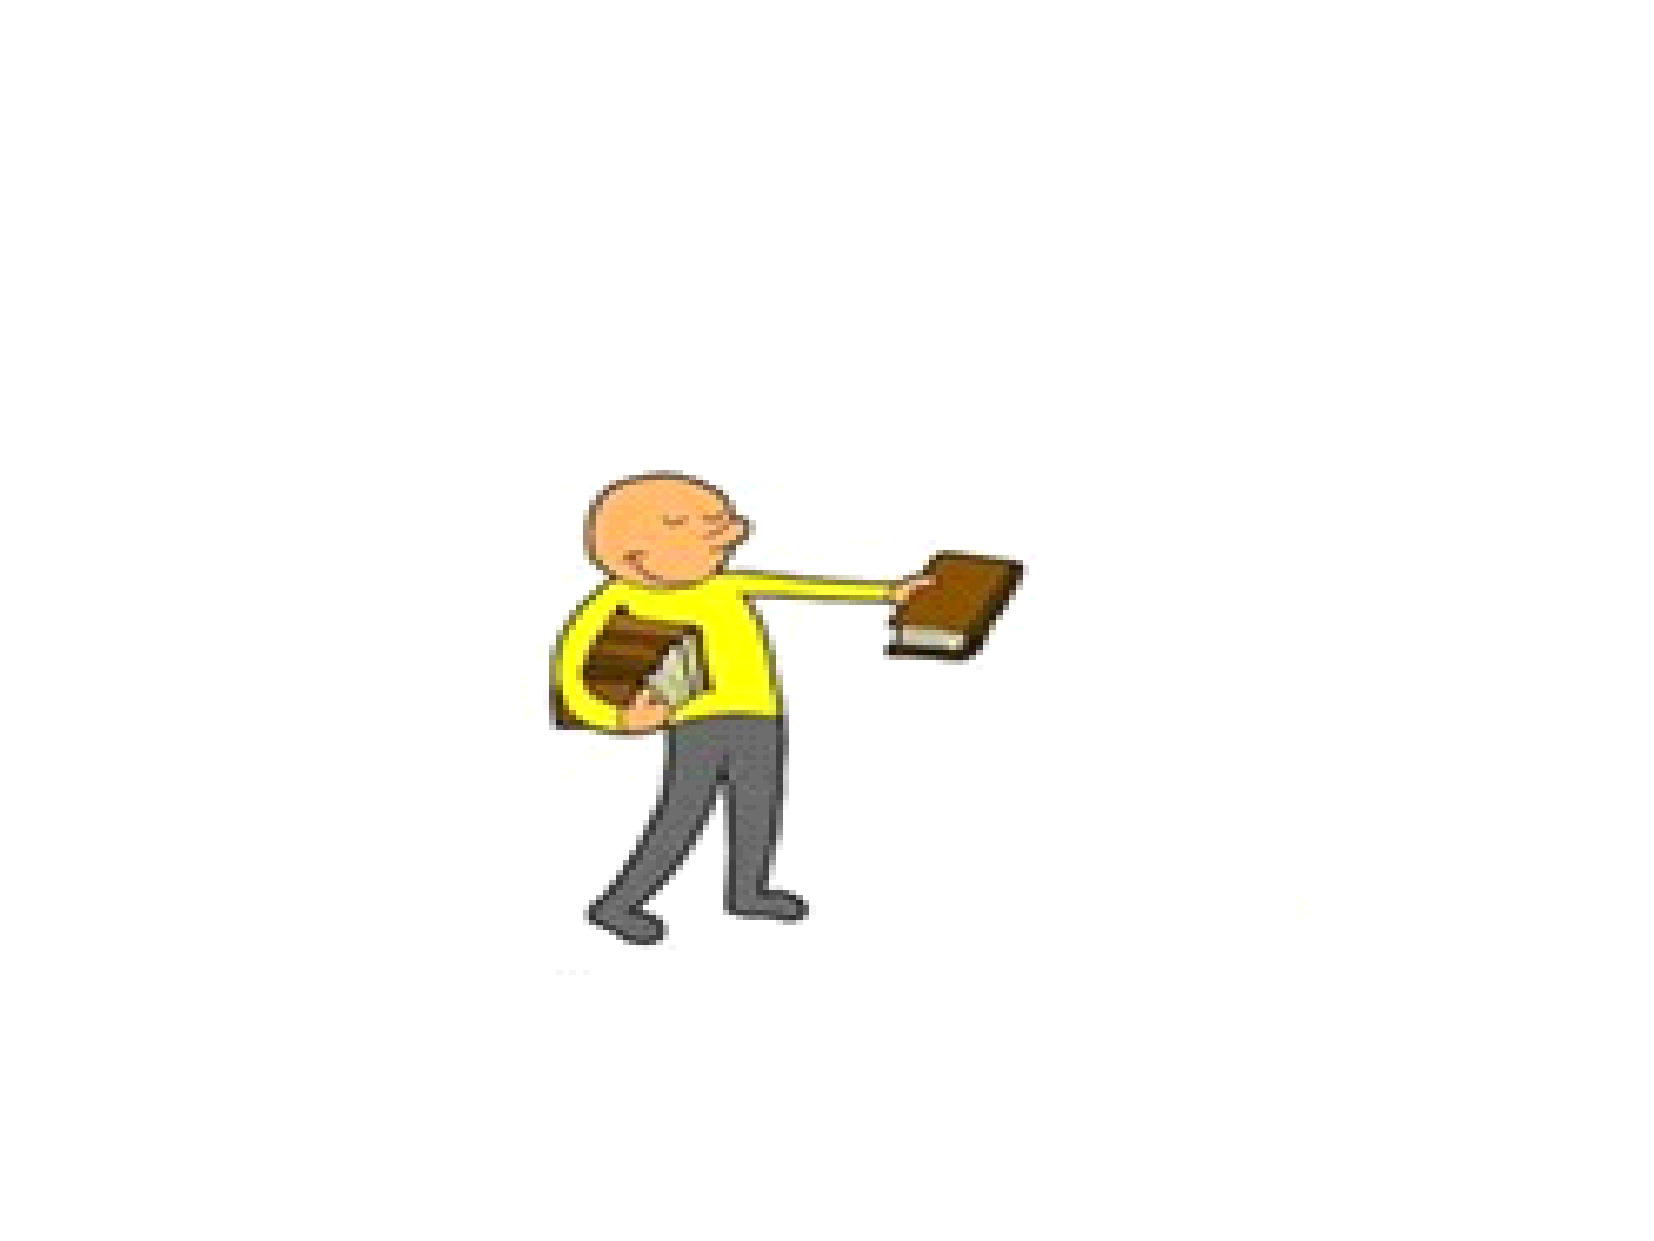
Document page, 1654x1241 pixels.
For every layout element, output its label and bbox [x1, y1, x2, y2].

picture [283, 256, 1323, 1040]
